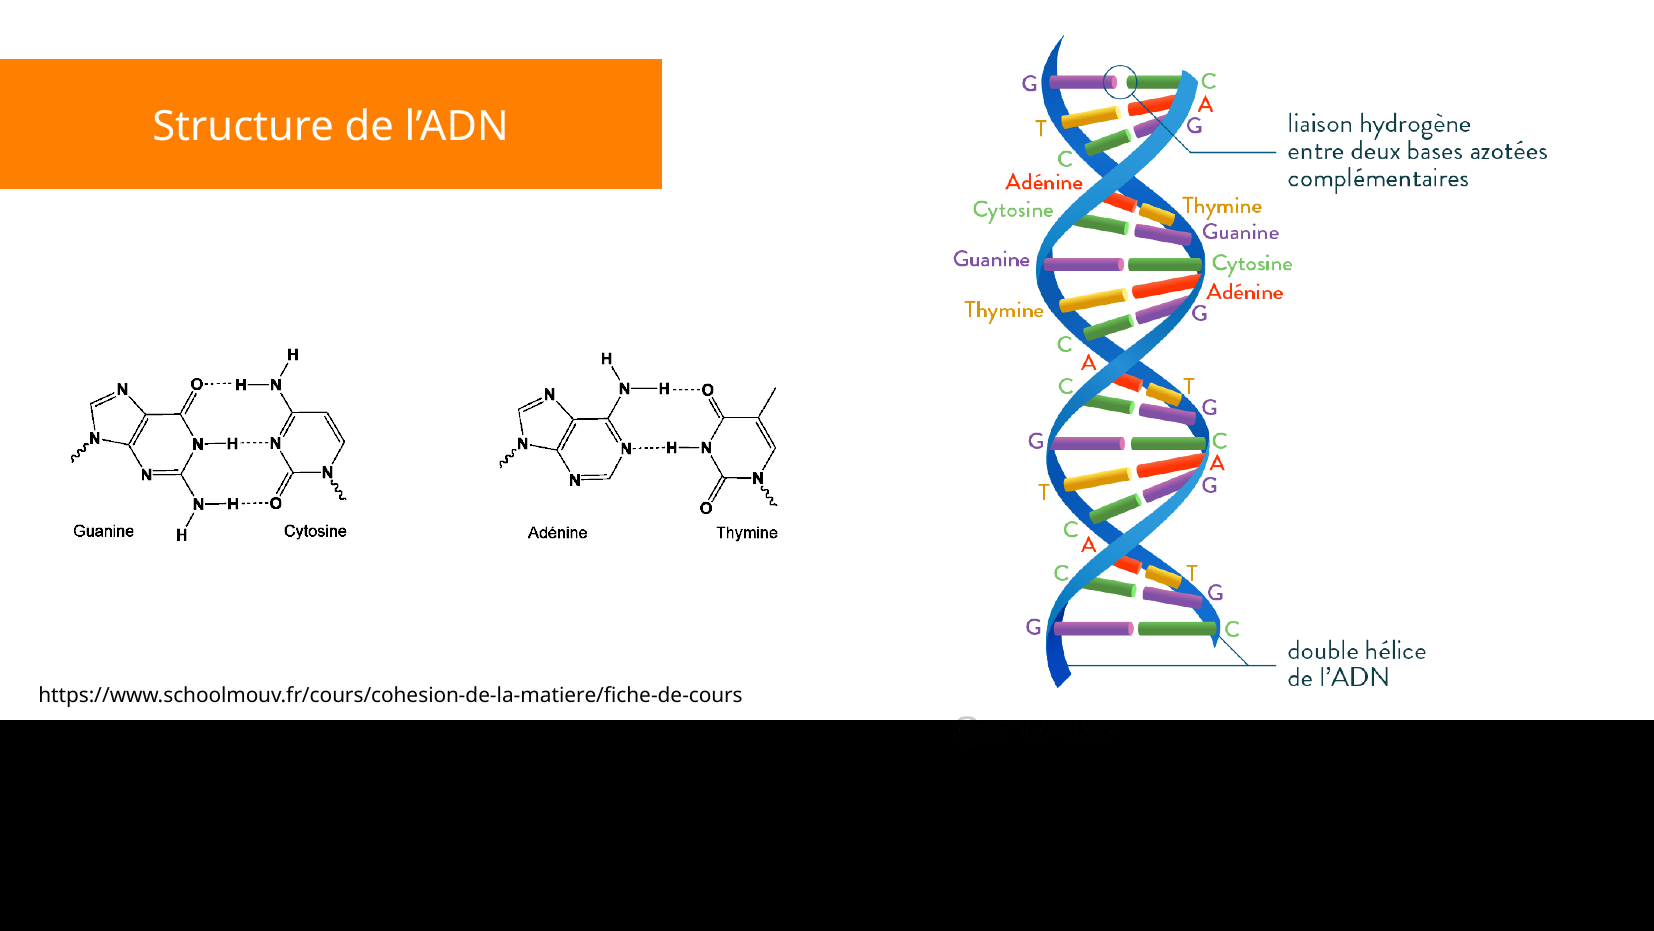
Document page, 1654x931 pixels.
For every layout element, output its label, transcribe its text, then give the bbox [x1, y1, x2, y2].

picture [952, 35, 1548, 745]
text_box Structure de l’ADN [0, 59, 662, 189]
text_box https://www.schoolmouv.fr/cours/cohesion-de-la-matiere/fiche-de-cours [23, 673, 686, 715]
text_box [0, 720, 1654, 931]
picture [66, 344, 780, 544]
